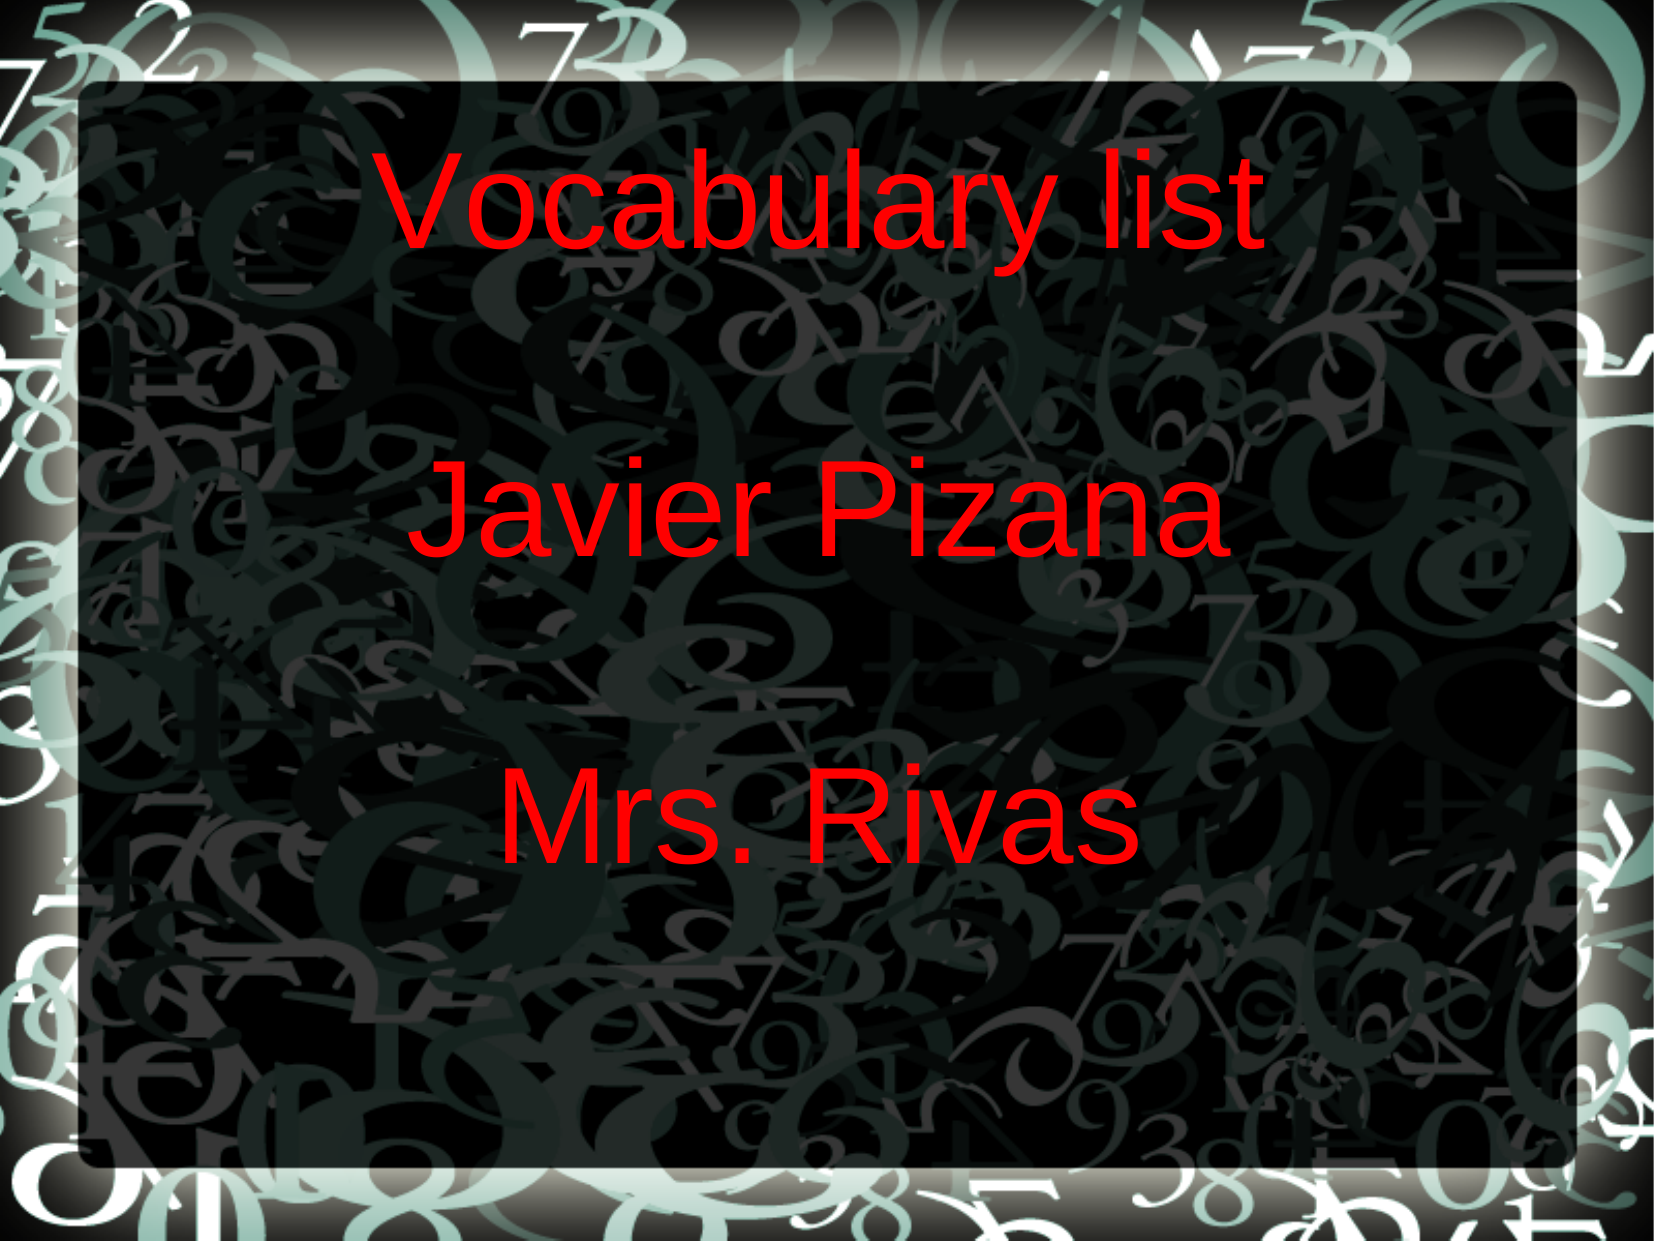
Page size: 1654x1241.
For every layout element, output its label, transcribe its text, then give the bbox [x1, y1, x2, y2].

picture [0, 0, 1654, 1241]
subtitle Vocabulary list Javier Pizana Mrs. Rivas [75, 4, 1564, 1013]
